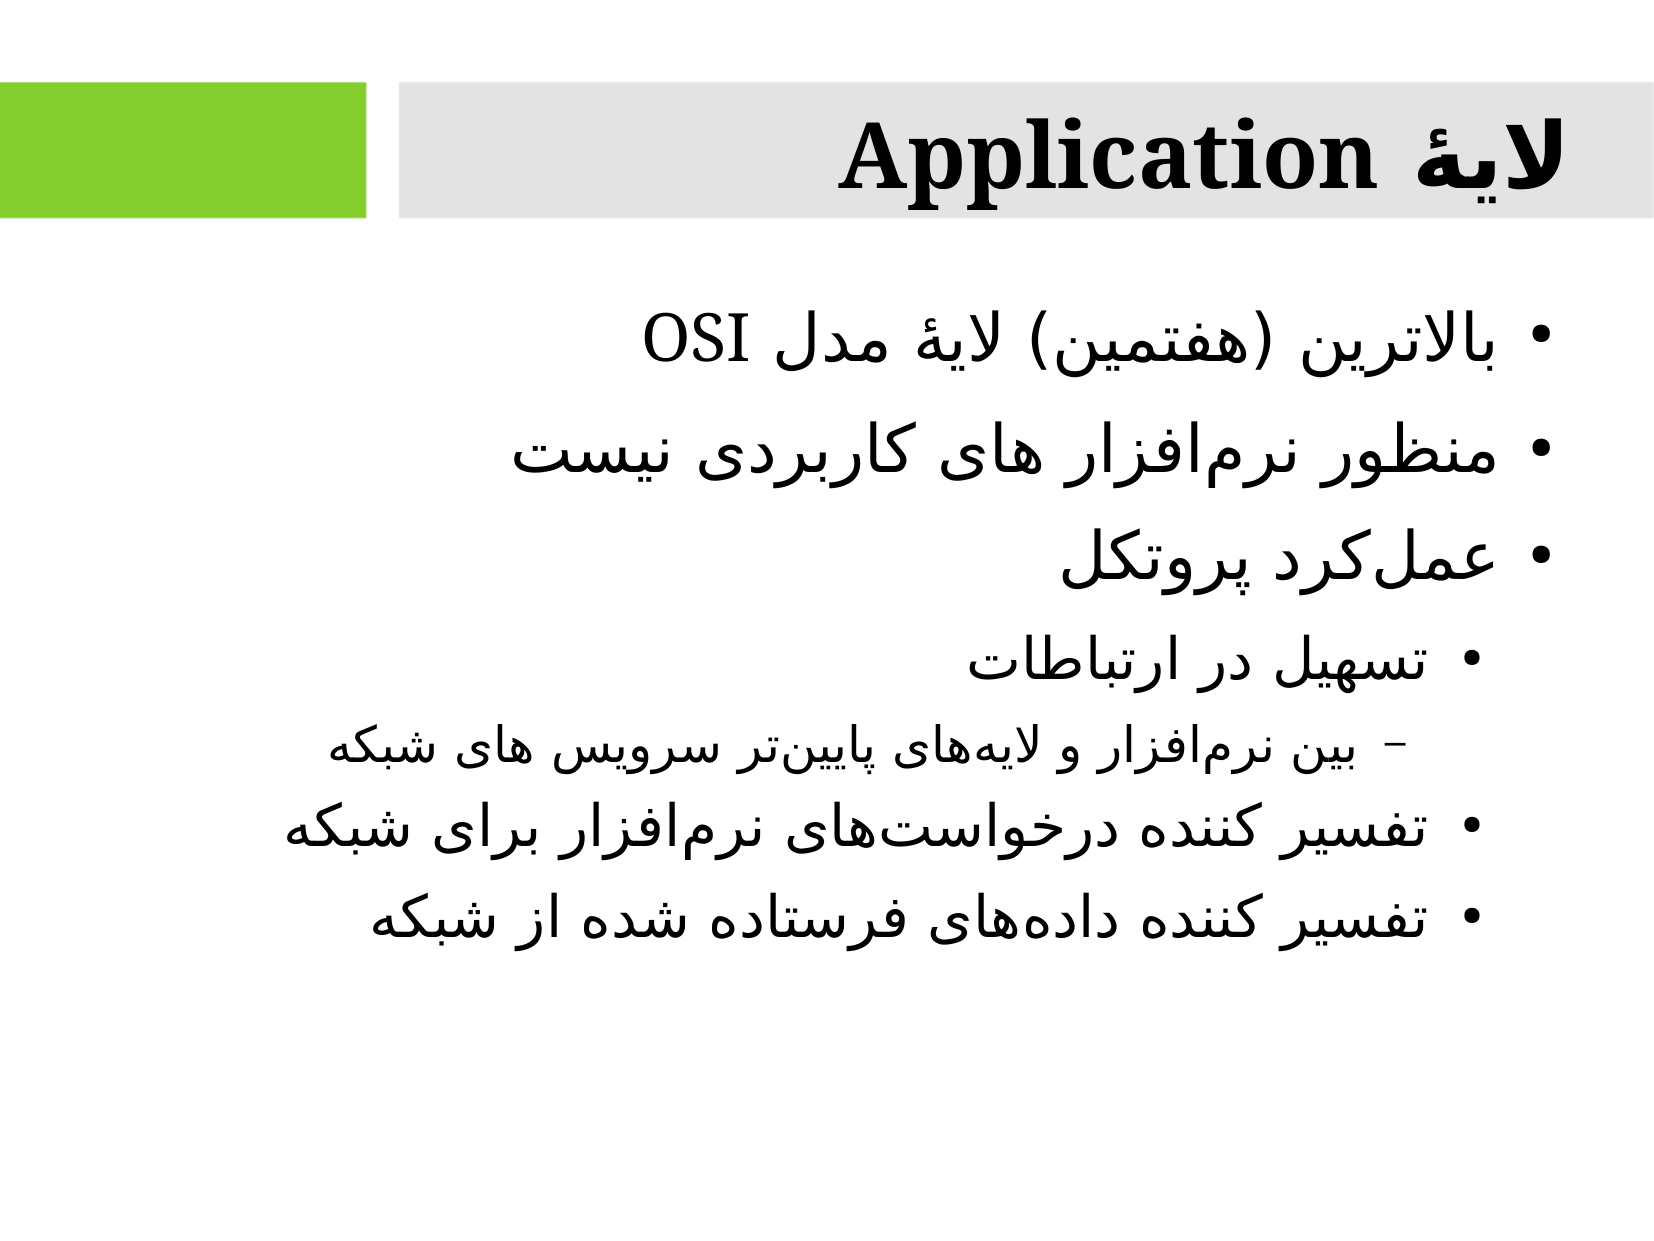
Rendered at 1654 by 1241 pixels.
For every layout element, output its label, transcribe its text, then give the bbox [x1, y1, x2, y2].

list بالاترین (هفتمین) لایهٔ مدل OSI منظور نرم‌افزار های کاربردی نیست عمل‌کرد پروتکل تسهیل در ارتباطات بین نرم‌افزار و لایه‌های پایین‌تر سرویس های شبکه تفسیر کننده درخواست‌های نرم‌افزار برای شبکه تفسیر کننده داده‌های فرستاده شده از شبکه [82, 290, 1571, 1109]
title لایهٔ Application [82, 49, 1571, 257]
picture [0, 0, 1654, 1241]
